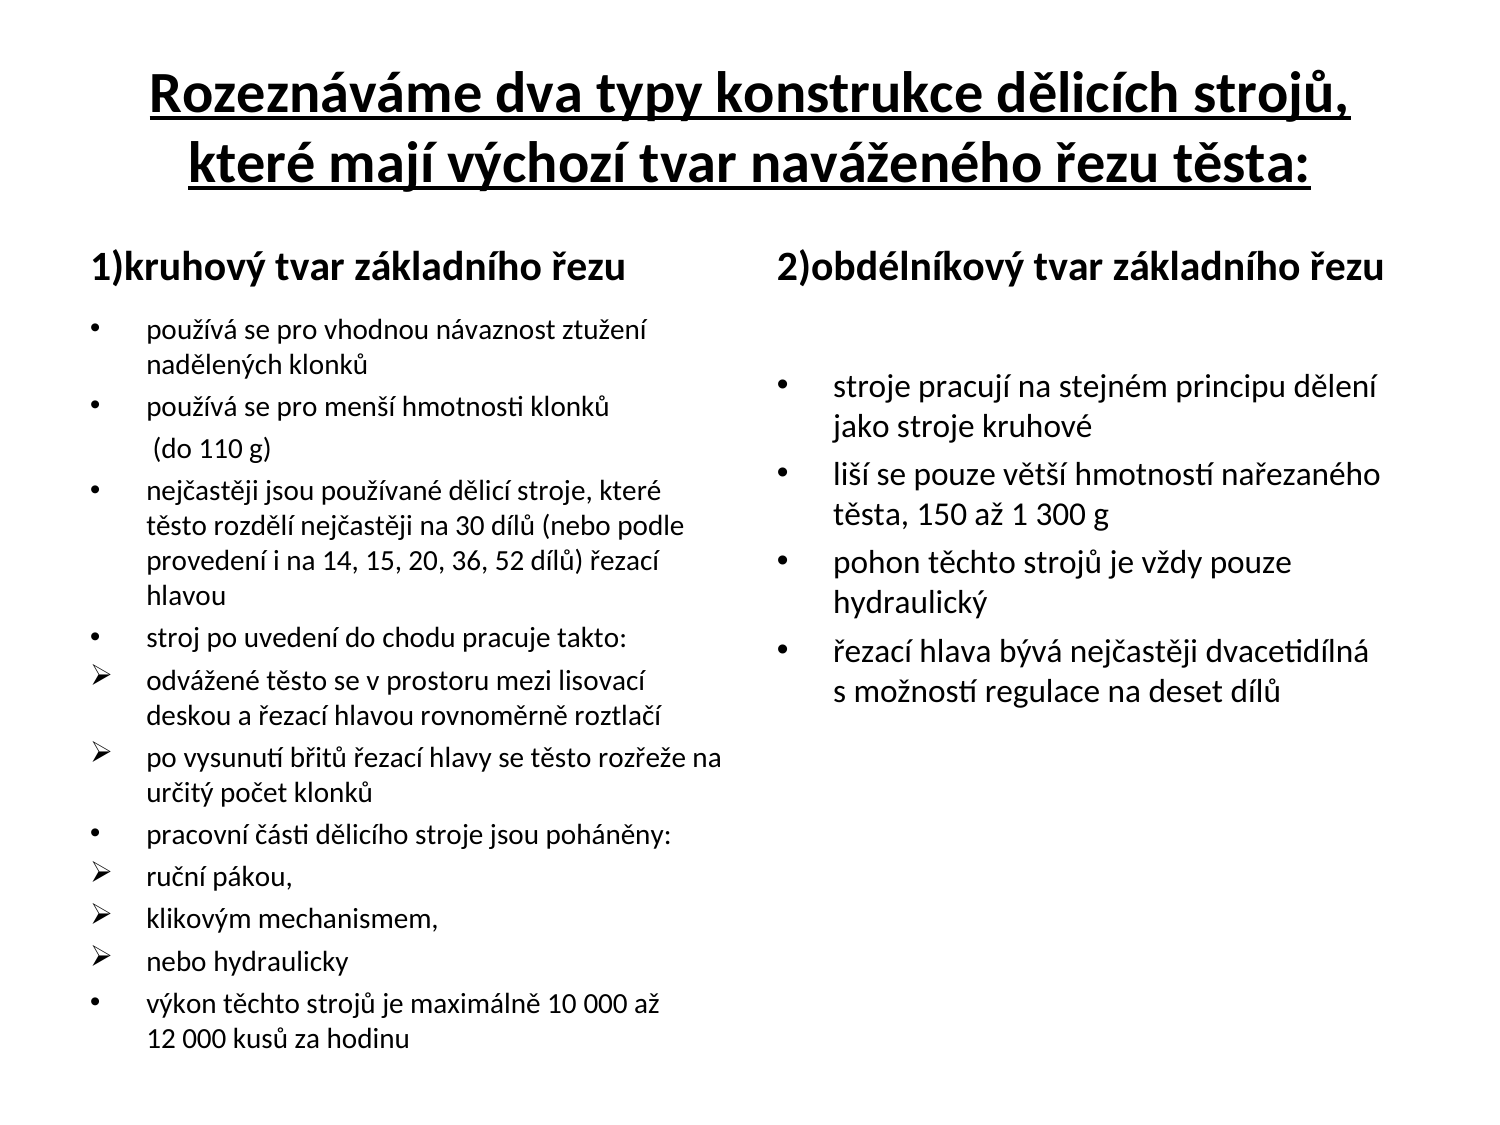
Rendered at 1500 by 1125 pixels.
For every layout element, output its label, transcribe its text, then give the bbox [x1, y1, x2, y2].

list stroje pracují na stejném principu dělení jako stroje kruhové liší se pouze větší hmotností nařezaného těsta, 150 až 1 300 g pohon těchto strojů je vždy pouze hydraulický řezací hlava bývá nejčastěji dvacetidílná s možností regulace na deset dílů [761, 356, 1425, 1006]
list 2)obdélníkový tvar základního řezu [761, 231, 1425, 356]
list 1)kruhový tvar základního řezu [74, 231, 738, 302]
list používá se pro vhodnou návaznost ztužení nadělených klonků používá se pro menší hmotnosti klonků (do 110 g) nejčastěji jsou používané dělicí stroje, které těsto rozdělí nejčastěji na 30 dílů (nebo podle provedení i na 14, 15, 20, 36, 52 dílů) řezací hlavou stroj po uvedení do chodu pracuje takto: odvážené těsto se v prostoru mezi lisovací deskou a řezací hlavou rovnoměrně roztlačí po vysunutí břitů řezací hlavy se těsto rozřeže na určitý počet klonků pracovní části dělicího stroje jsou poháněny: ruční pákou, klikovým mechanismem, nebo hydraulicky výkon těchto strojů je maximálně 10 000 až 12 000 kusů za hodinu [74, 302, 738, 1104]
title Rozeznáváme dva typy konstrukce dělicích strojů, které mají výchozí tvar naváženého řezu těsta: [75, 0, 1426, 302]
